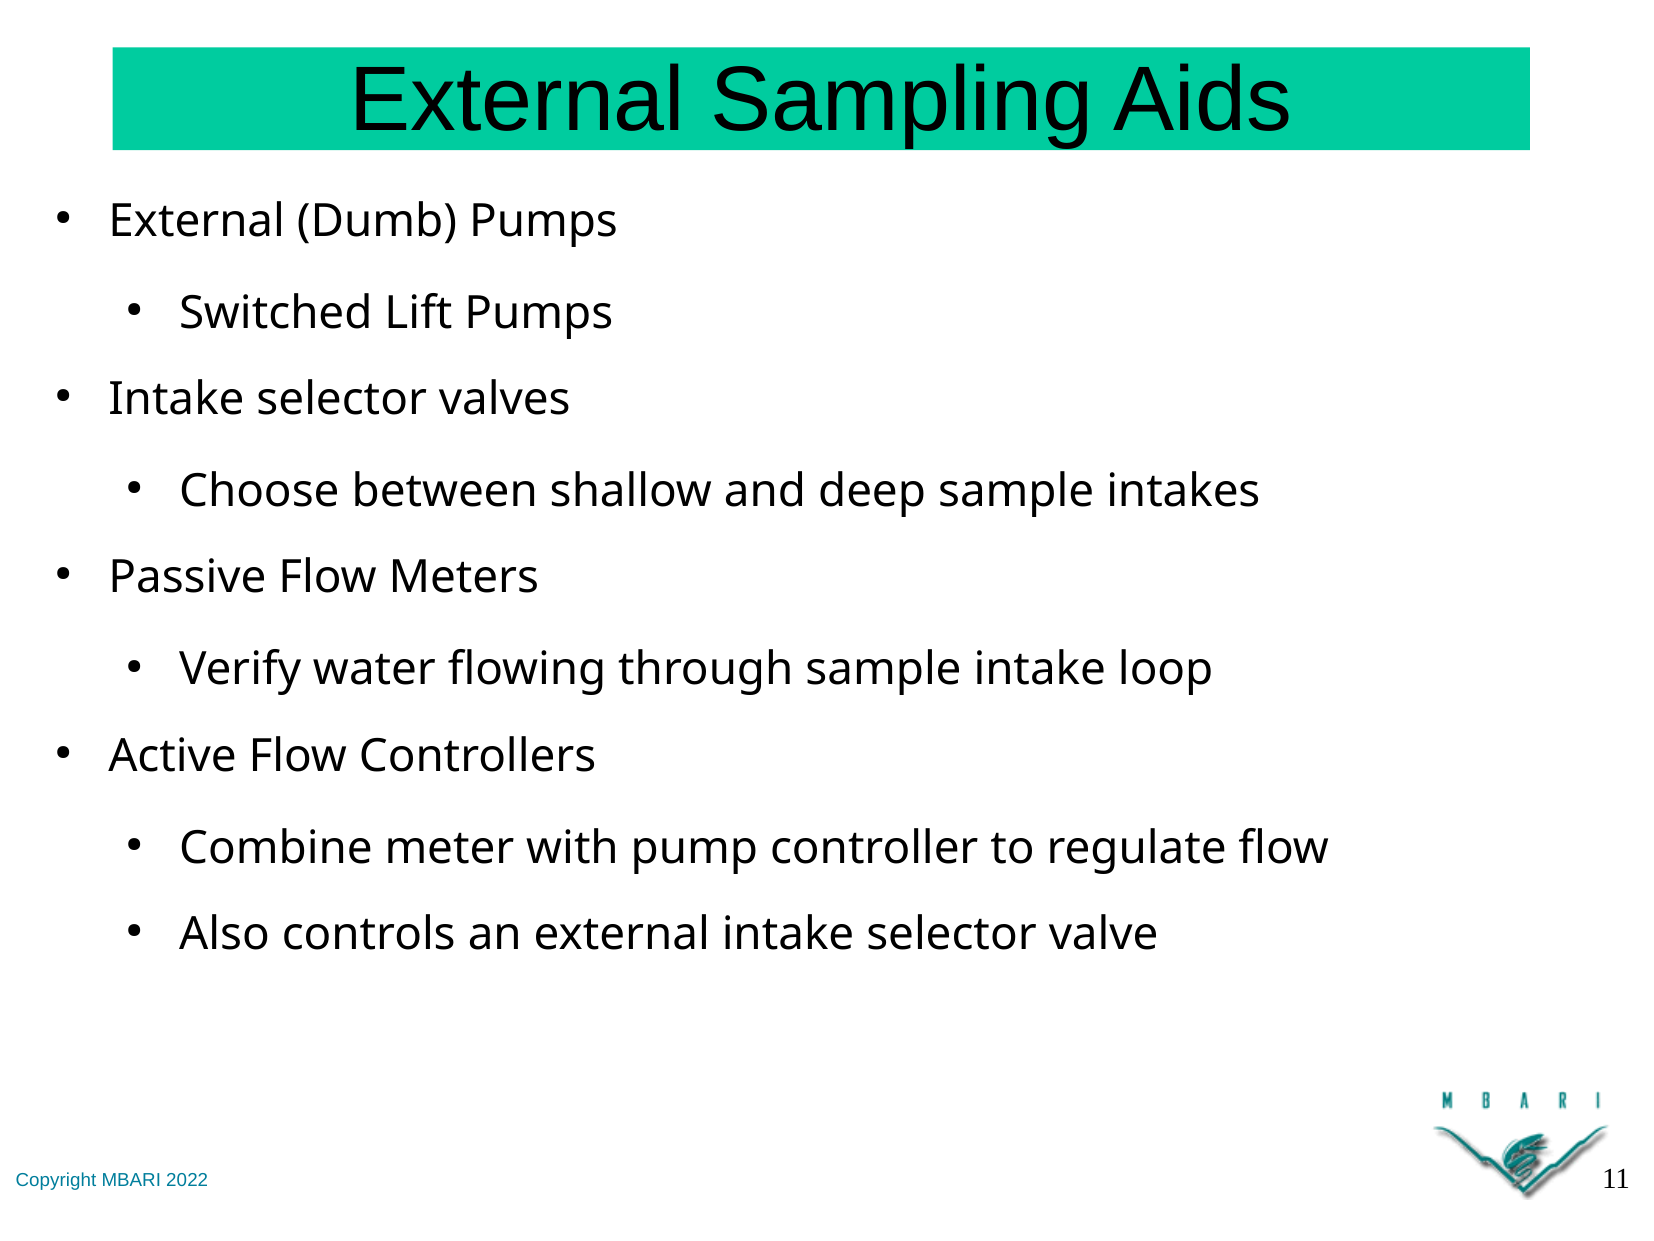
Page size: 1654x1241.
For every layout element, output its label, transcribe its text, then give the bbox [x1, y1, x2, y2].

picture [1426, 1156, 1613, 1200]
list External (Dumb) Pumps Switched Lift Pumps Intake selector valves Choose between shallow and deep sample intakes Passive Flow Meters Verify water flowing through sample intake loop Active Flow Controllers Combine meter with pump controller to regulate flow Also controls an external intake selector valve [37, 187, 1613, 1156]
title External Sampling Aids [112, 47, 1530, 151]
